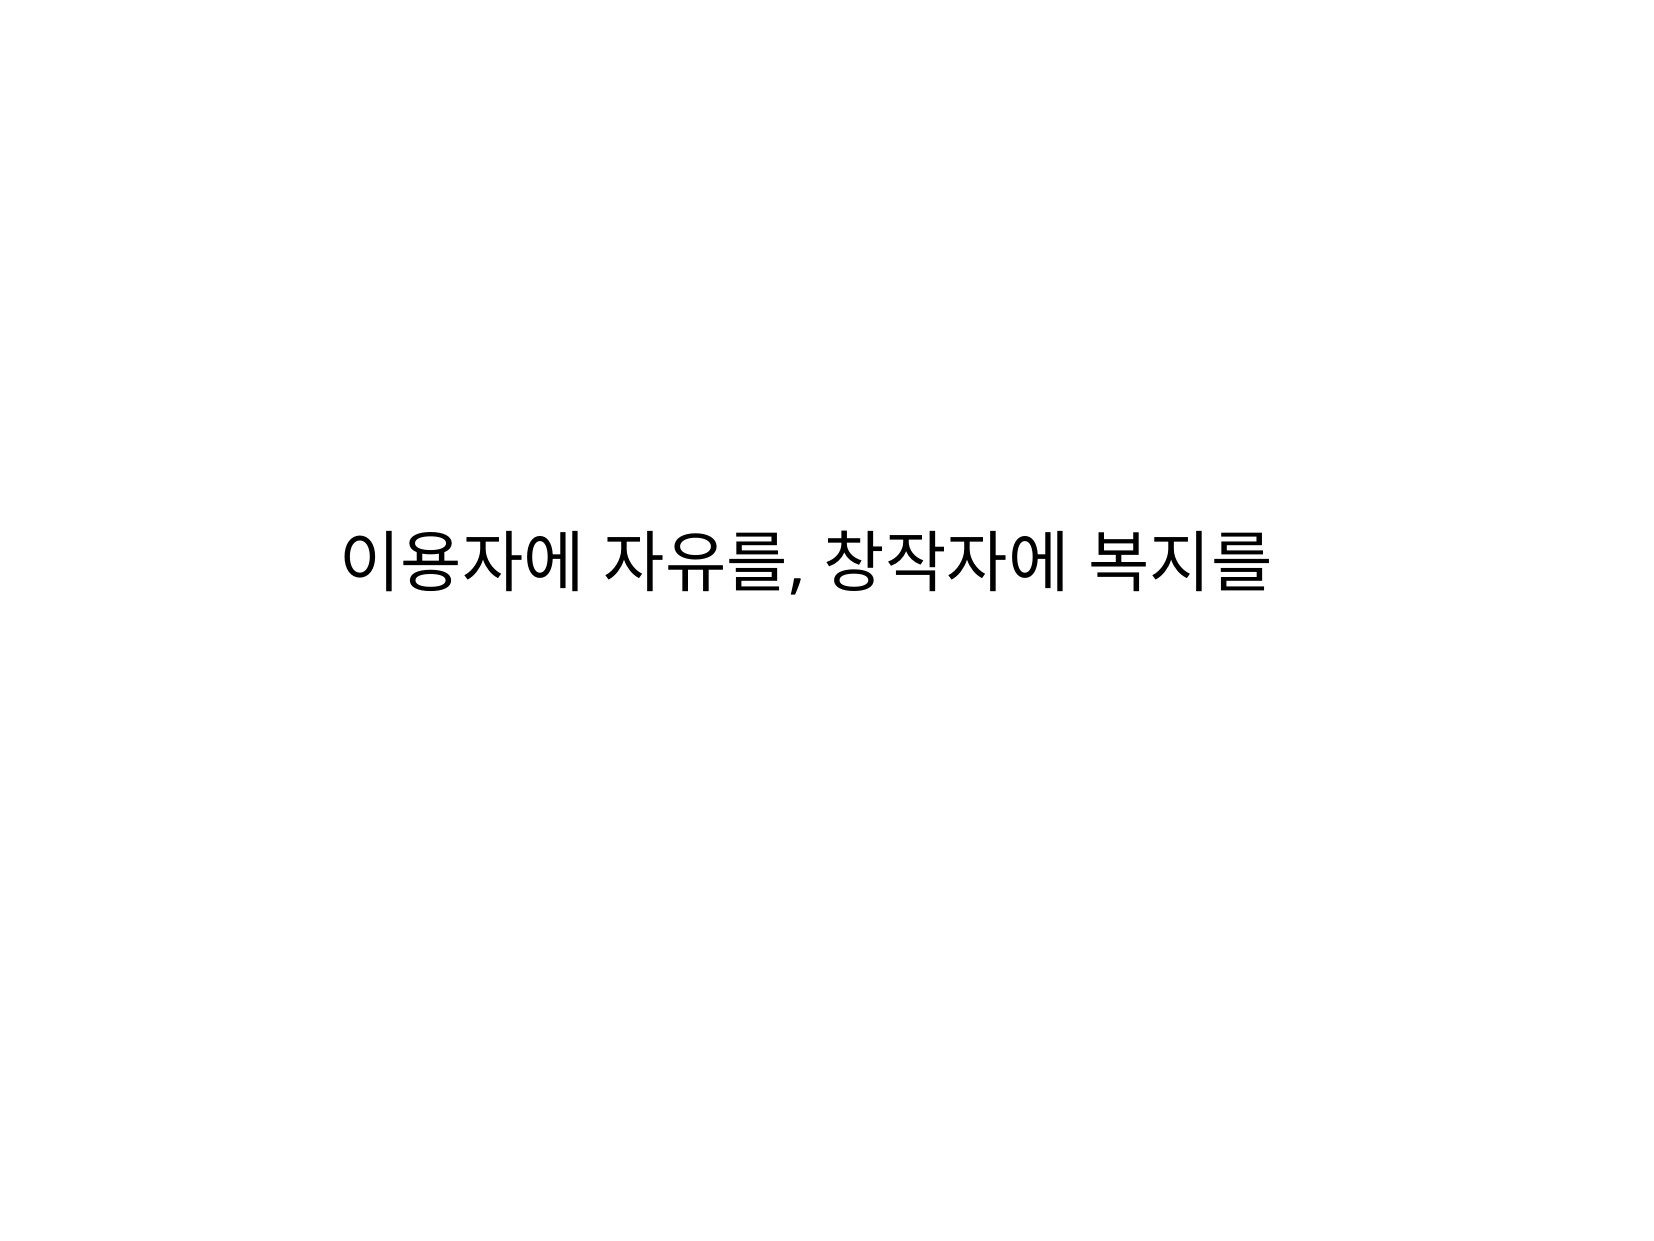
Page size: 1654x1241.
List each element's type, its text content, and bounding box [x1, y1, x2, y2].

text_box 이용자에 자유를, 창작자에 복지를 [324, 501, 1388, 594]
